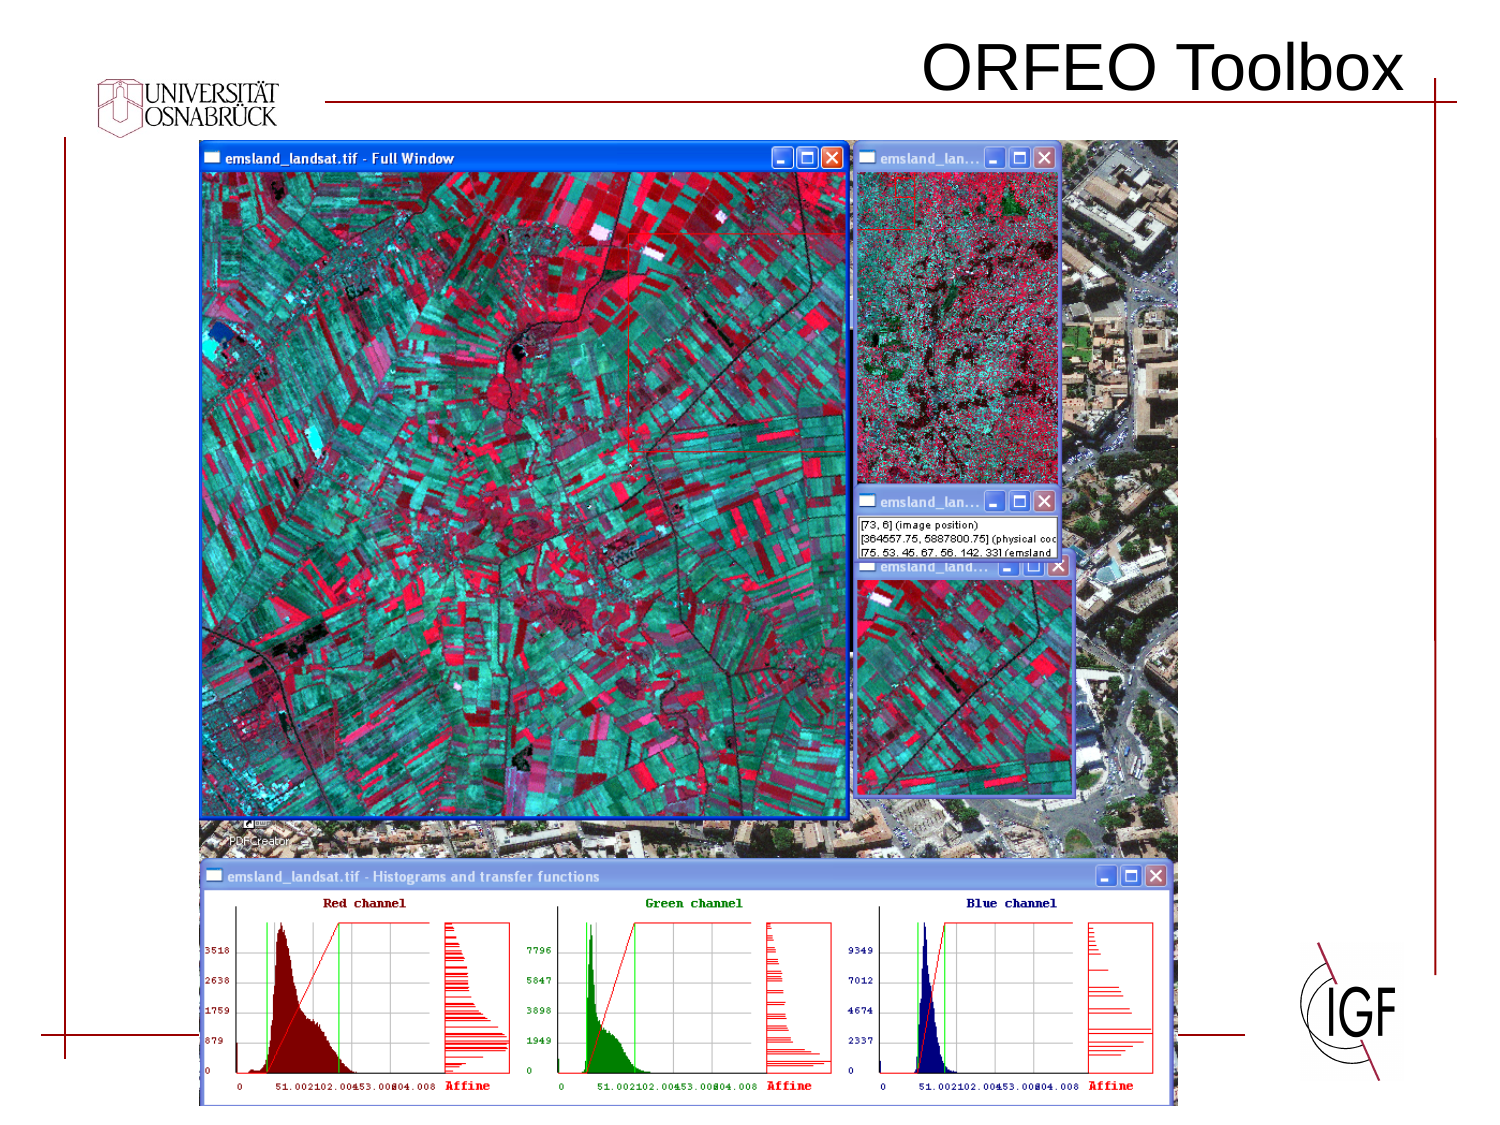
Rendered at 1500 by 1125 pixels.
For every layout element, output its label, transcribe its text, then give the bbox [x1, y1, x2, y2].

picture [1300, 942, 1404, 1081]
picture [199, 140, 1178, 1106]
title ORFEO Toolbox [520, 4, 1421, 130]
picture [97, 79, 279, 138]
